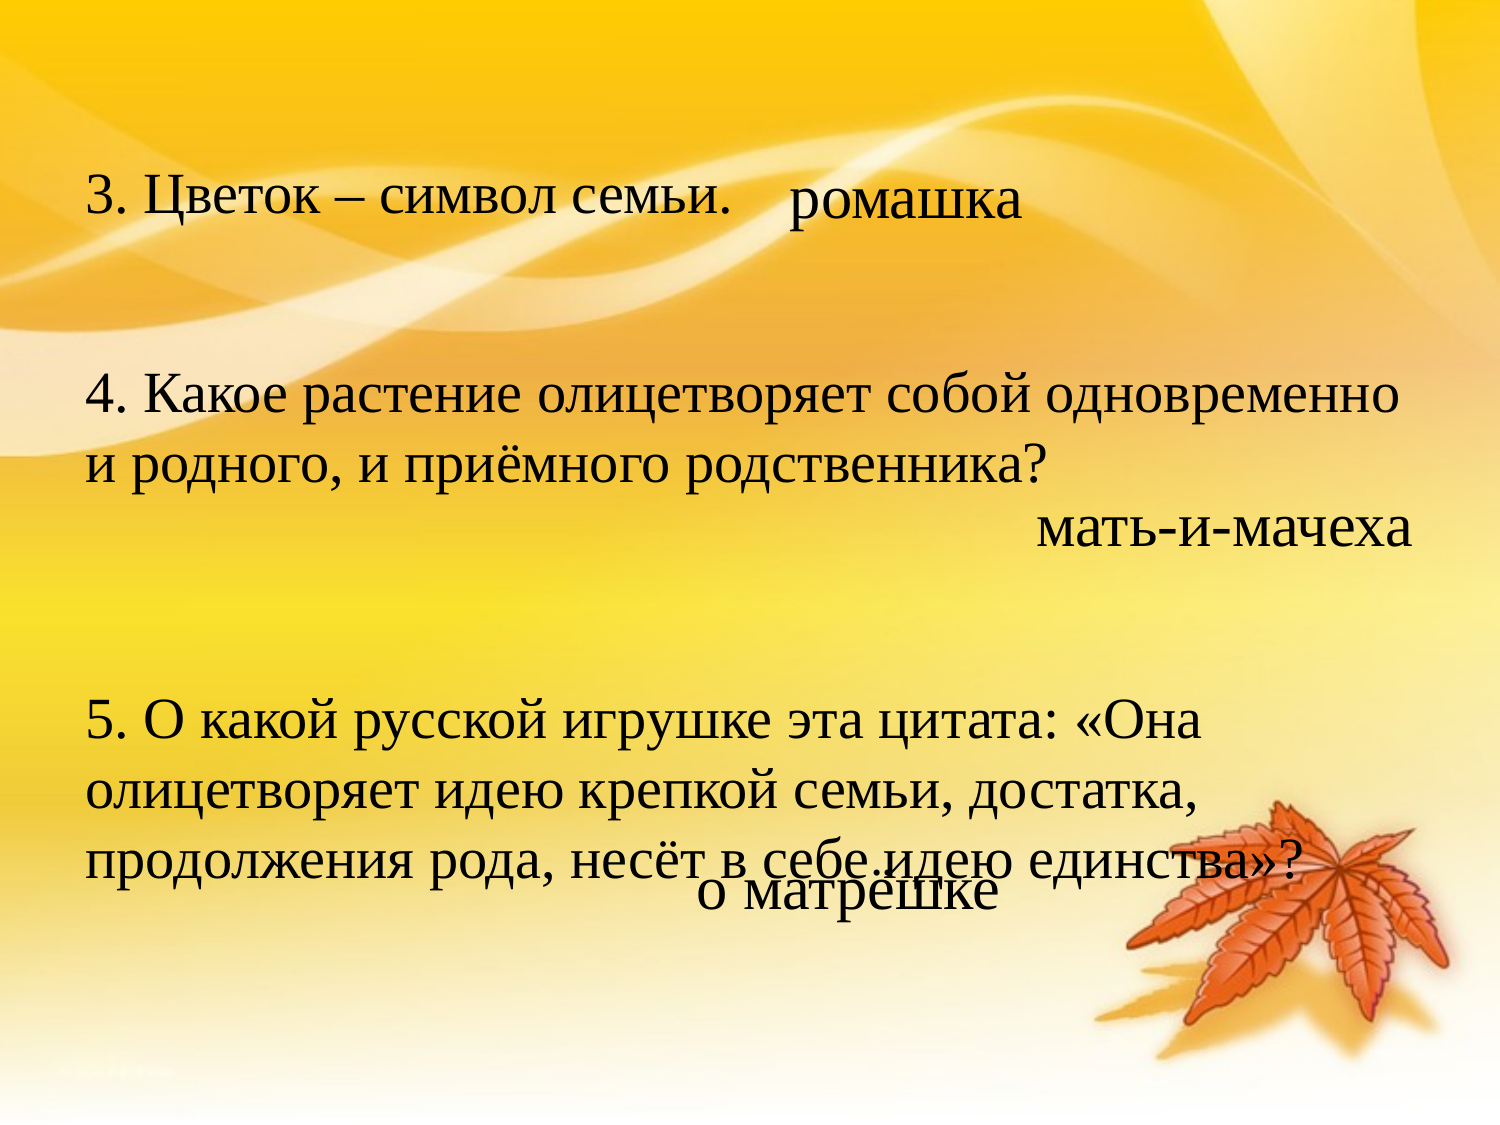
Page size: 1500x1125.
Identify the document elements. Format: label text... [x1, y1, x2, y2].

text_box мать-и-мачеха [1021, 468, 1429, 567]
text_box ромашка [774, 140, 1039, 239]
picture [0, 0, 1500, 1125]
text_box о матрёшке [681, 831, 1016, 930]
list 3. Цветок – символ семьи. 4. Какое растение олицетворяет собой одновременно и родного, и приёмного родственника? 5. О какой русской игрушке эта цитата: «Она олицетворяет идею крепкой семьи, достатка, продолжения рода, несёт в себе идею единства»? [70, 140, 1421, 906]
